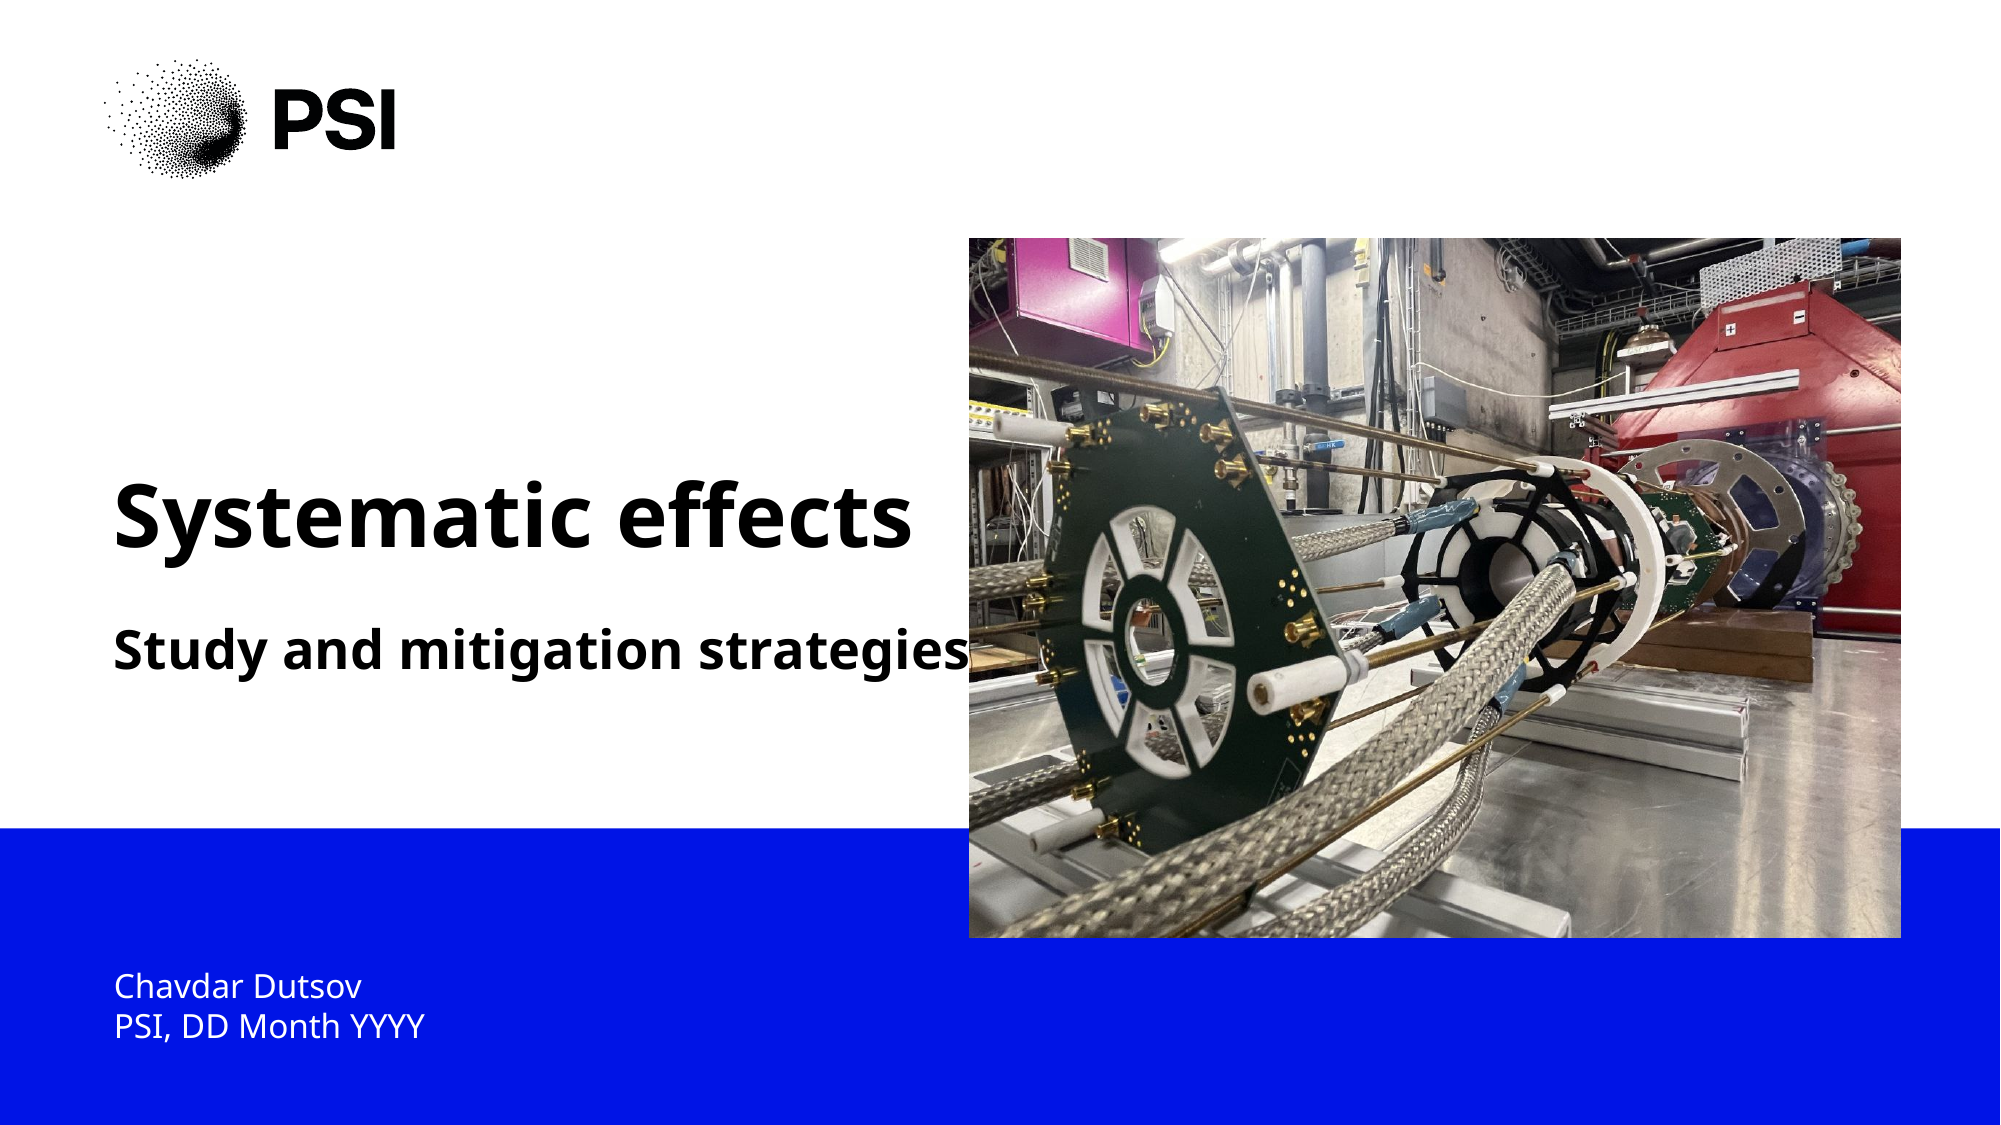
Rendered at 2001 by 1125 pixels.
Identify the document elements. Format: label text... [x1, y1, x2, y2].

list Chavdar Dutsov [114, 958, 983, 1005]
title Systematic effects [114, 237, 983, 567]
subtitle Study and mitigation strategies [114, 621, 969, 799]
picture [969, 238, 1901, 938]
list PSI, DD Month YYYY [114, 1005, 983, 1047]
